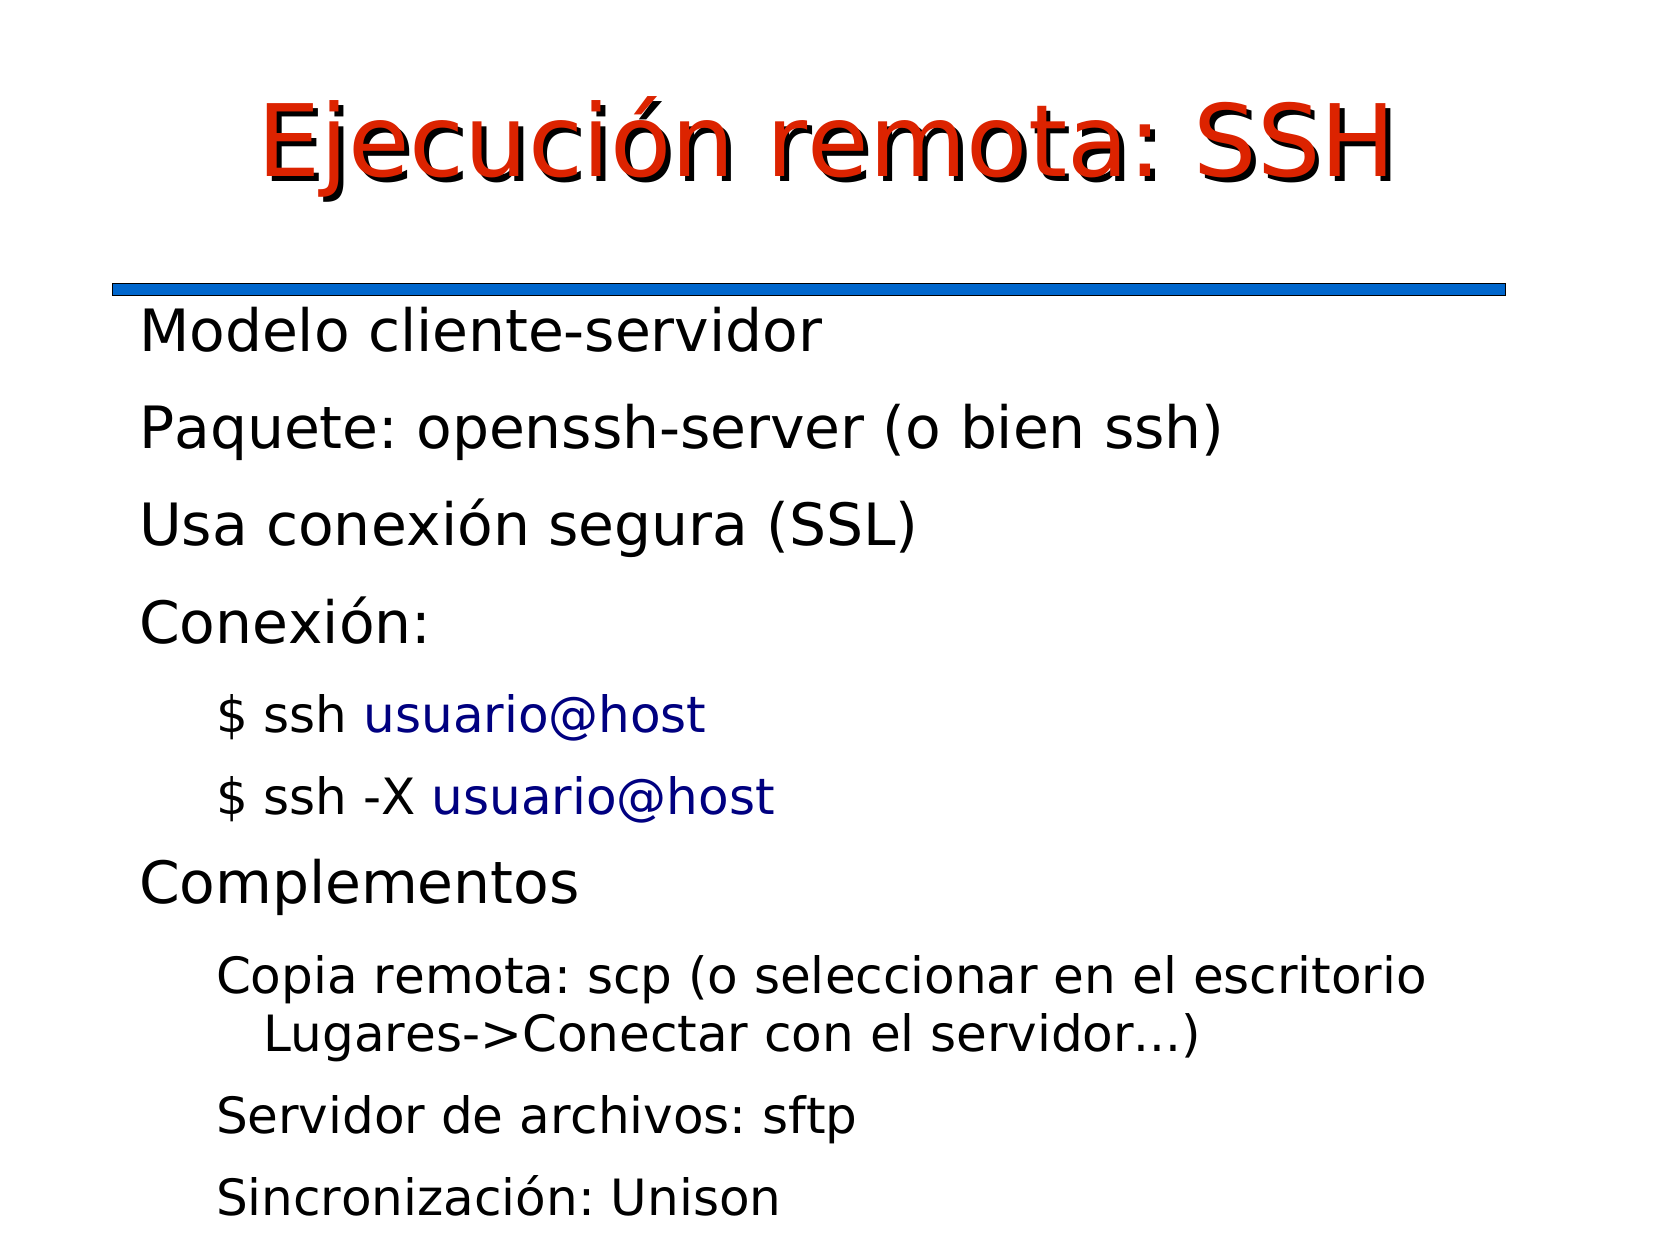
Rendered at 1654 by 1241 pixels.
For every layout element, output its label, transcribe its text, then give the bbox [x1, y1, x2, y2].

list Modelo cliente-servidor Paquete: openssh-server (o bien ssh) Usa conexión segura (SSL) Conexión: $ ssh usuario@host $ ssh -X usuario@host Complementos Copia remota: scp (o seleccionar en el escritorio Lugares->Conectar con el servidor...) Servidor de archivos: sftp Sincronización: Unison [121, 297, 1534, 1228]
title Ejecución remota: SSH [121, 37, 1534, 246]
